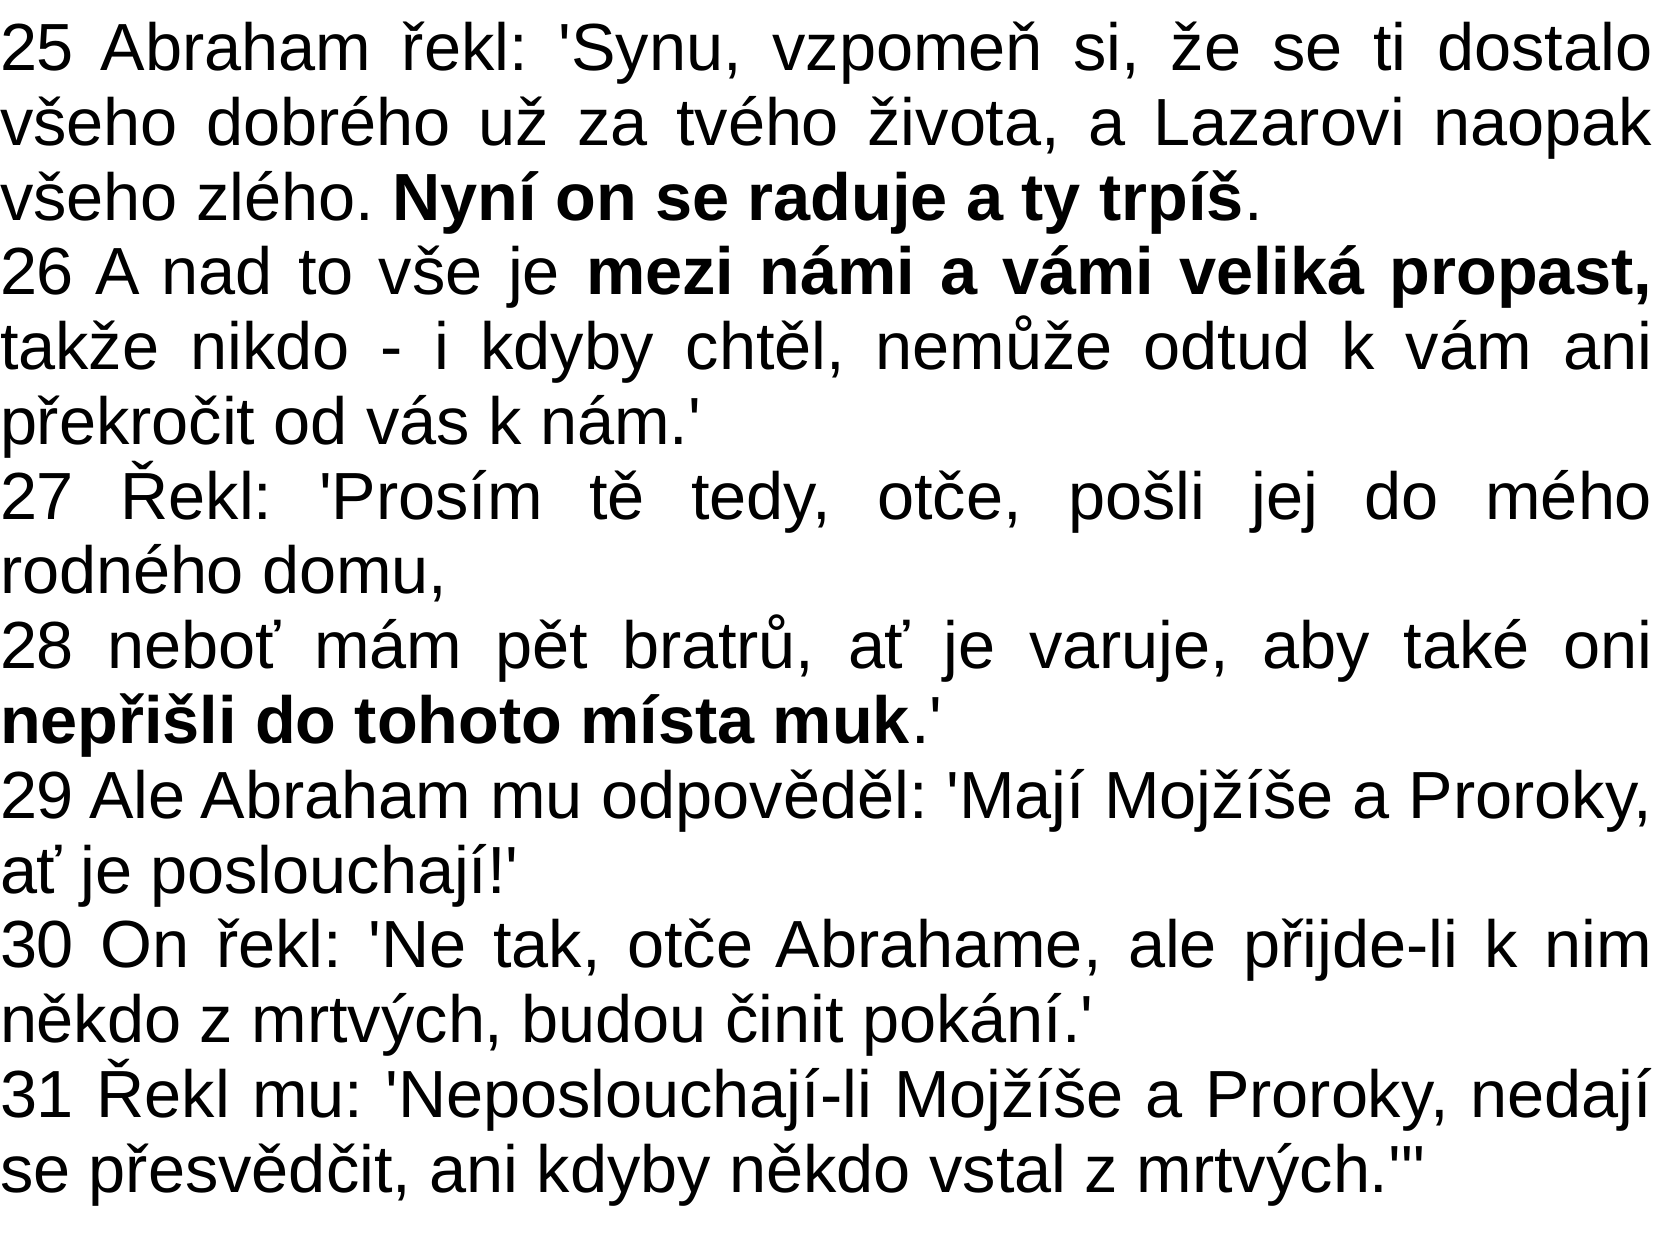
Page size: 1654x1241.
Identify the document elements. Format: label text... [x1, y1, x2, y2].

subtitle 25 Abraham řekl: 'Synu, vzpomeň si, že se ti dostalo všeho dobrého už za tvého života, a Lazarovi naopak všeho zlého. Nyní on se raduje a ty trpíš. 26 A nad to vše je mezi námi a vámi veliká propast, takže nikdo - i kdyby chtěl, nemůže odtud k vám ani překročit od vás k nám.' 27 Řekl: 'Prosím tě tedy, otče, pošli jej do mého rodného domu, 28 neboť mám pět bratrů, ať je varuje, aby také oni nepřišli do tohoto místa muk.' 29 Ale Abraham mu odpověděl: 'Mají Mojžíše a Proroky, ať je poslouchají!' 30 On řekl: 'Ne tak, otče Abrahame, ale přijde-li k nim někdo z mrtvých, budou činit pokání.' 31 Řekl mu: 'Neposlouchají-li Mojžíše a Proroky, nedají se přesvědčit, ani kdyby někdo vstal z mrtvých.'" [0, 0, 1654, 1241]
